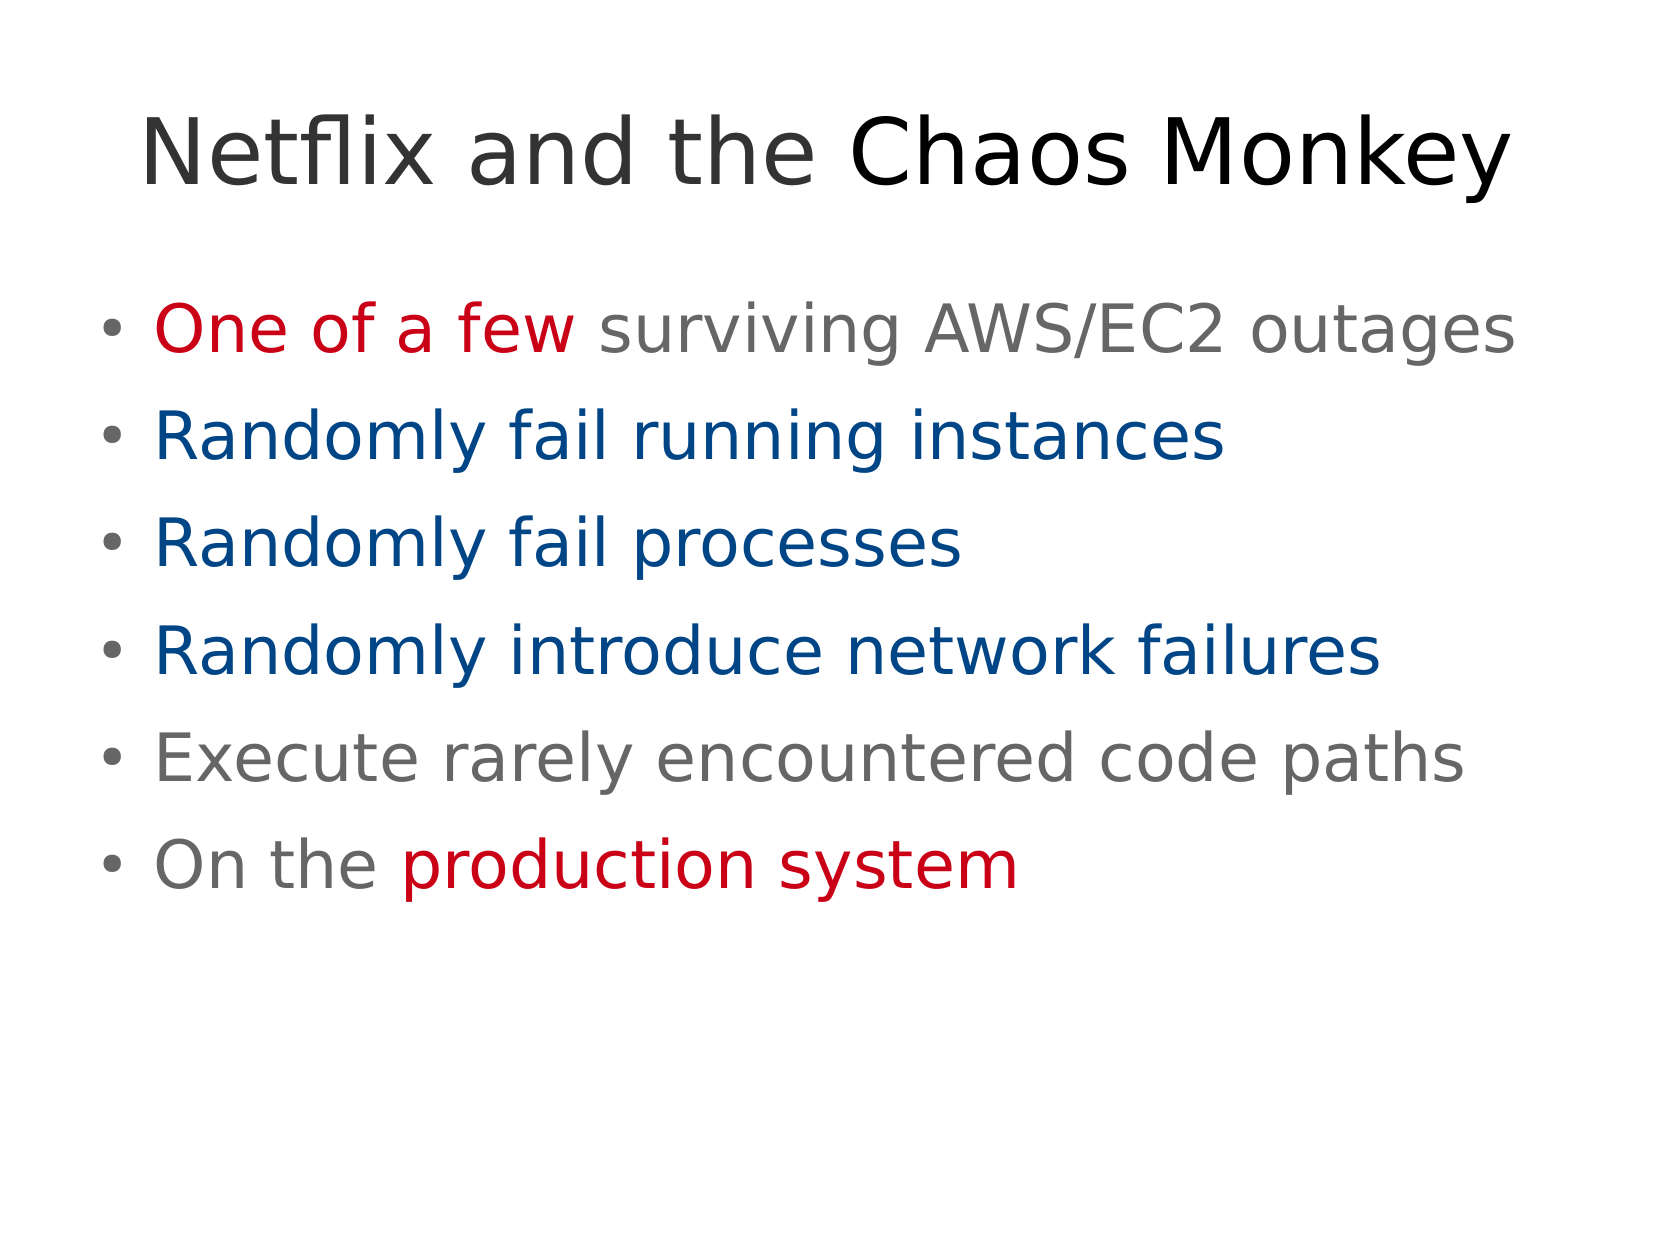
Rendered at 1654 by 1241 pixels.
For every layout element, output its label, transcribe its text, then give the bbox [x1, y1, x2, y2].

list One of a few surviving AWS/EC2 outages Randomly fail running instances Randomly fail processes Randomly introduce network failures Execute rarely encountered code paths On the production system [82, 290, 1571, 1109]
title Netflix and the Chaos Monkey [82, 49, 1571, 257]
